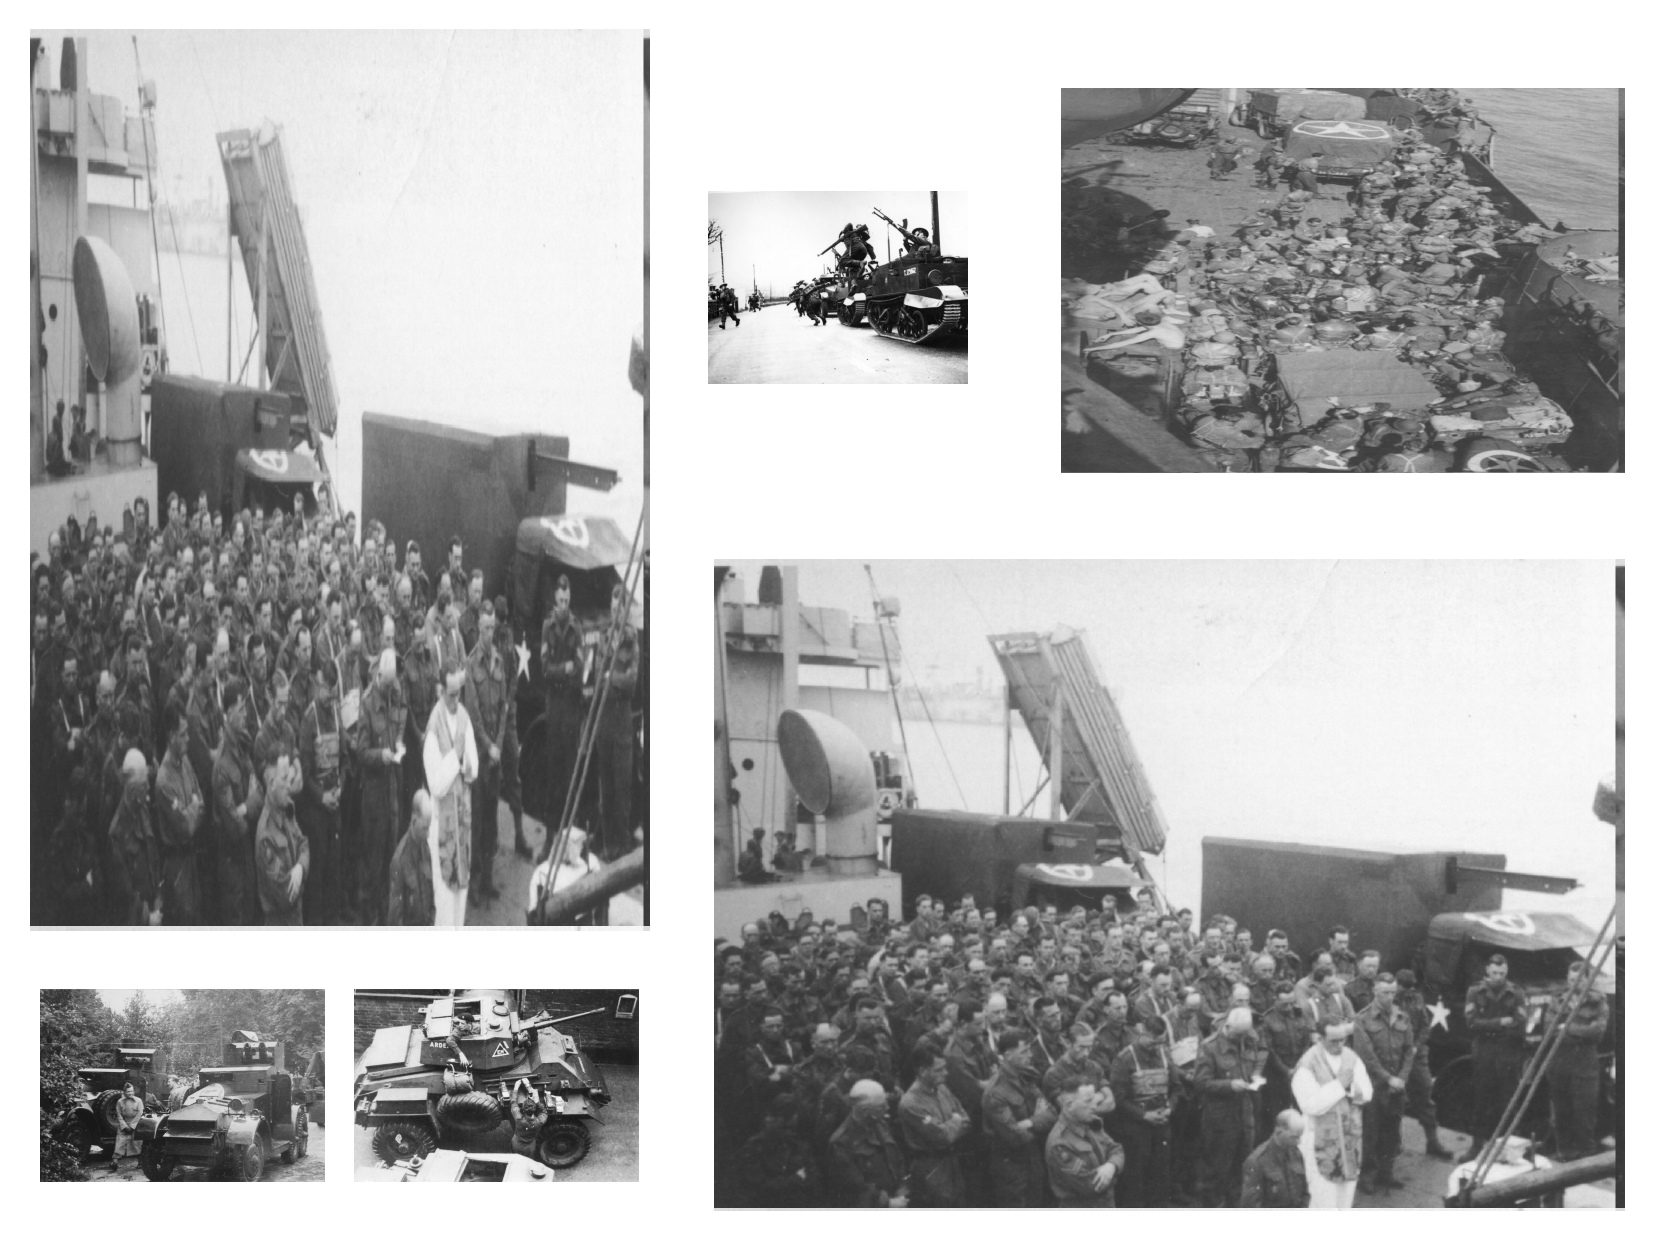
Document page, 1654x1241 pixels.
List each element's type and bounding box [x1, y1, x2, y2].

picture [708, 191, 968, 384]
picture [40, 989, 325, 1182]
picture [354, 989, 639, 1182]
picture [1061, 88, 1625, 473]
picture [30, 29, 650, 931]
picture [714, 559, 1625, 1211]
